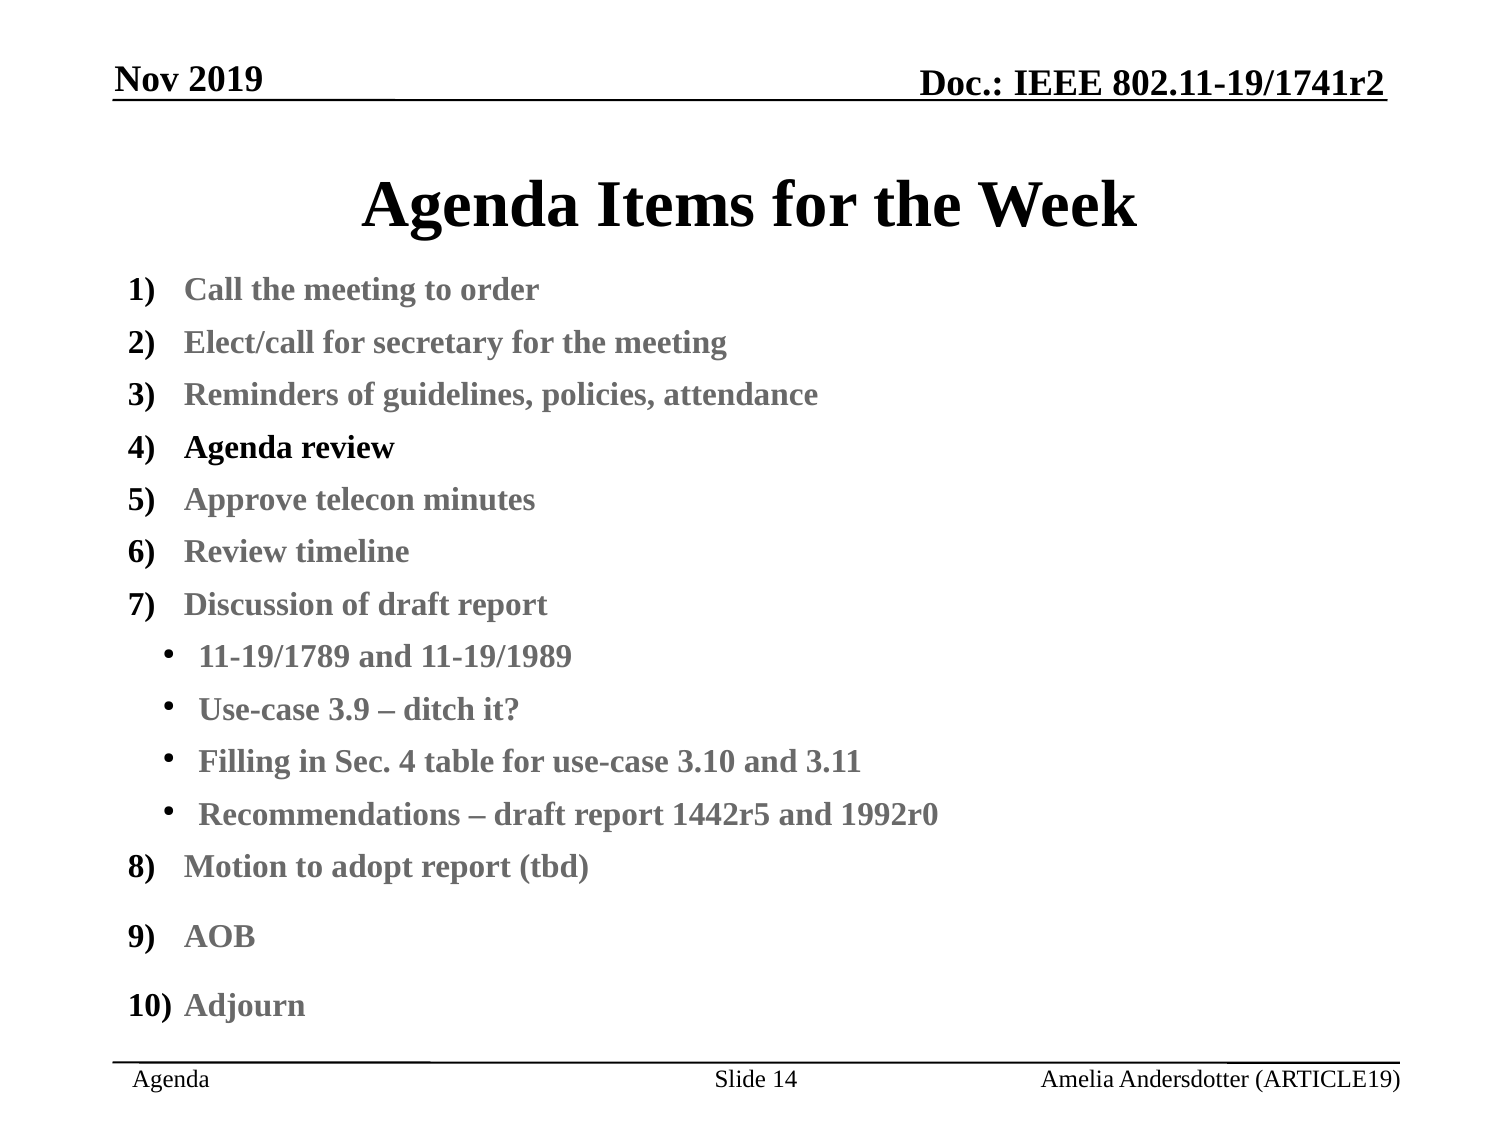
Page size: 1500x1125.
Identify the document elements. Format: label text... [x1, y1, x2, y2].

text_box Call the meeting to order Elect/call for secretary for the meeting Reminders of guidelines, policies, attendance Agenda review Approve telecon minutes Review timeline Discussion of draft report 11-19/1789 and 11-19/1989 Use-case 3.9 – ditch it? Filling in Sec. 4 table for use-case 3.10 and 3.11 Recommendations – draft report 1442r5 and 1992r0 Motion to adopt report (tbd) AOB Adjourn [112, 287, 1387, 1040]
text_box Agenda Items for the Week [112, 112, 1387, 287]
text_box Slide <number> [712, 1062, 799, 1122]
text_box Nov 2019 [114, 54, 422, 99]
text_box Amelia Andersdotter (ARTICLE19) [878, 1062, 1401, 1092]
